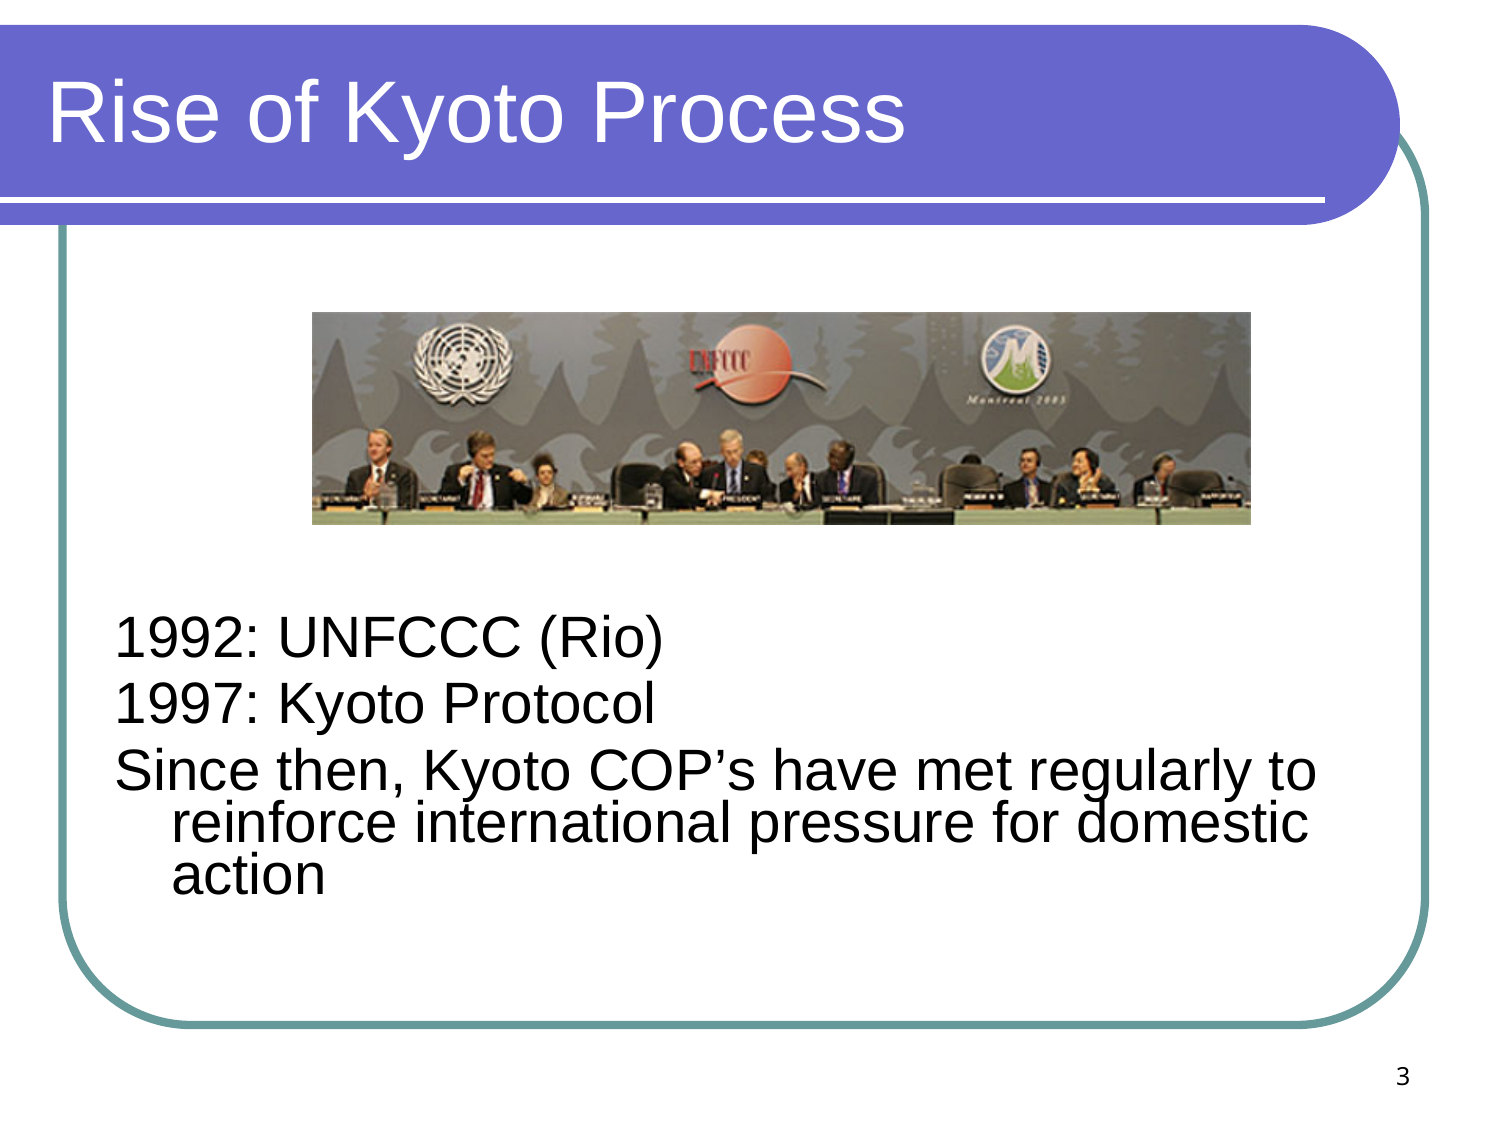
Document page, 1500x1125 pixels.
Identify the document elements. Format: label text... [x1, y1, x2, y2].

picture [312, 312, 1251, 526]
list 1992: UNFCCC (Rio) 1997: Kyoto Protocol Since then, Kyoto COP’s have met regularly to reinforce international pressure for domestic action [99, 262, 1401, 988]
title Rise of Kyoto Process [31, 37, 1347, 188]
